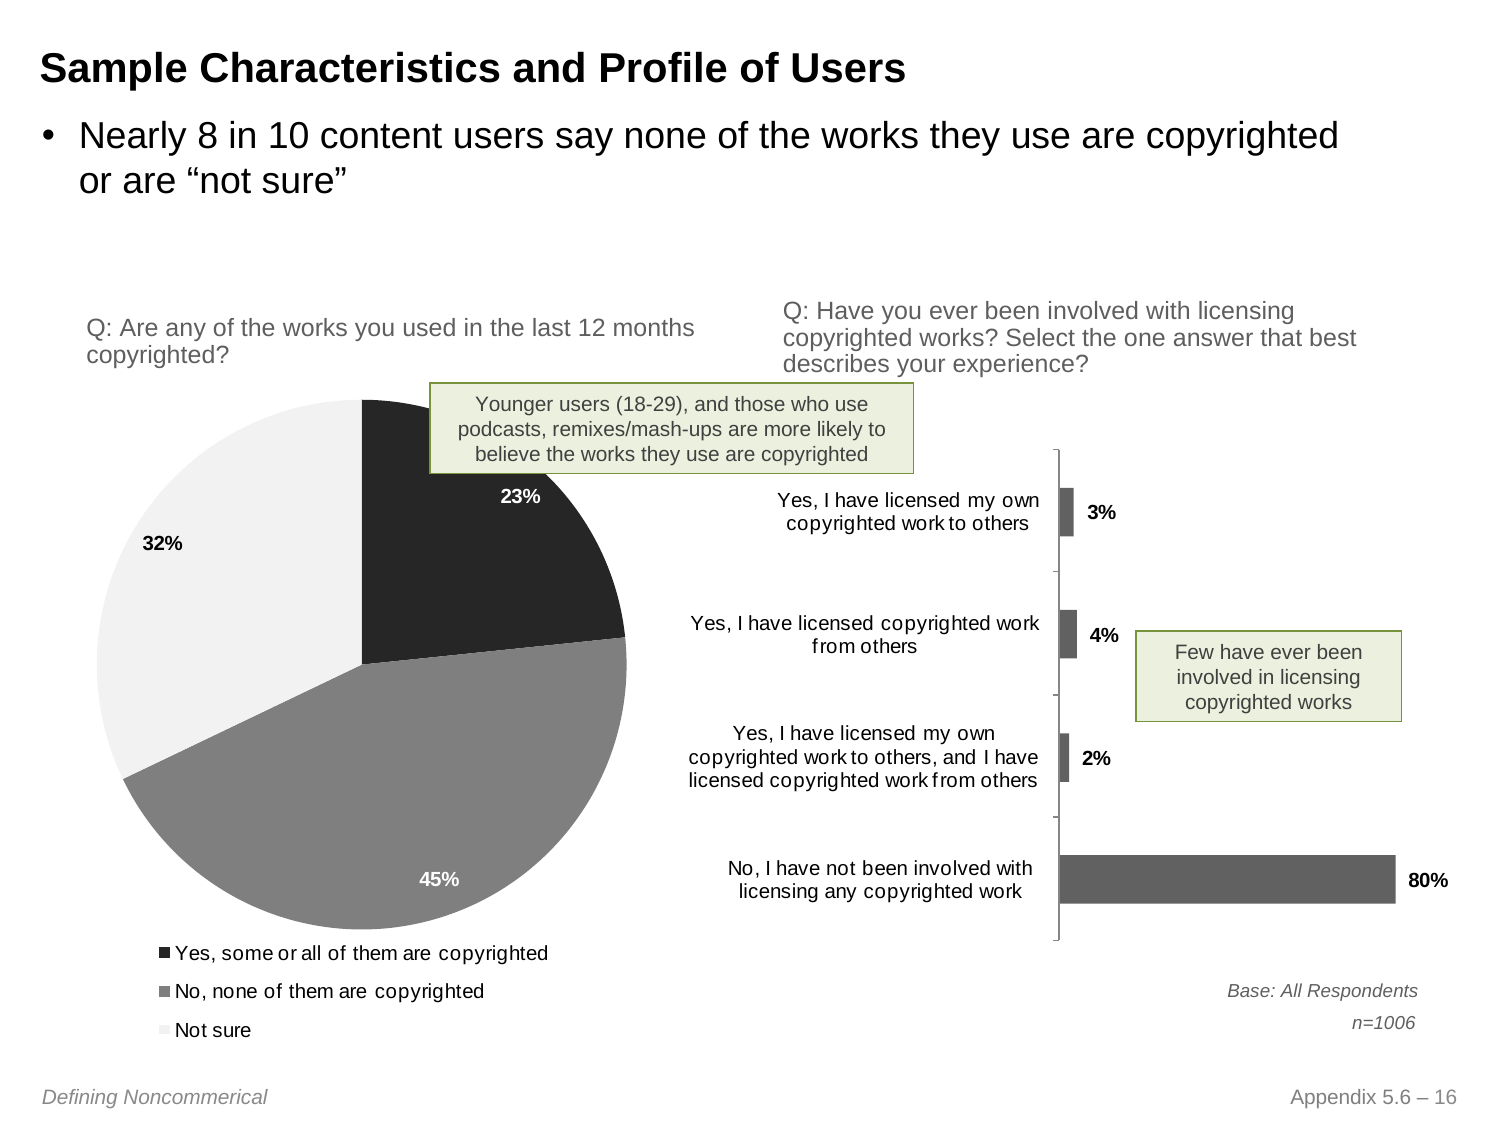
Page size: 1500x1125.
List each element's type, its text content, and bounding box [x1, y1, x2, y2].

text_box Q: Have you ever been involved with licensing copyrighted works? Select the one answer that best describes your experience? [768, 285, 1409, 391]
text_box Nearly 8 in 10 content users say none of the works they use are copyrighted or are “not sure” [27, 103, 1382, 210]
text_box Sample Characteristics and Profile of Users [24, 27, 1288, 110]
text_box n=1006 [1116, 1010, 1431, 1042]
text_box Few have ever been involved in licensing copyrighted works [1135, 631, 1402, 722]
text_box Appendix 5.6 – <number> [1121, 1066, 1472, 1125]
picture [0, 373, 1460, 1085]
text_box Defining Noncommerical [27, 1066, 503, 1125]
text_box Younger users (18-29), and those who use podcasts, remixes/mash-ups are more likely to believe the works they use are copyrighted [430, 383, 914, 474]
text_box Q: Are any of the works you used in the last 12 months copyrighted? [71, 289, 712, 383]
text_box Base: All Respondents [974, 971, 1434, 1010]
